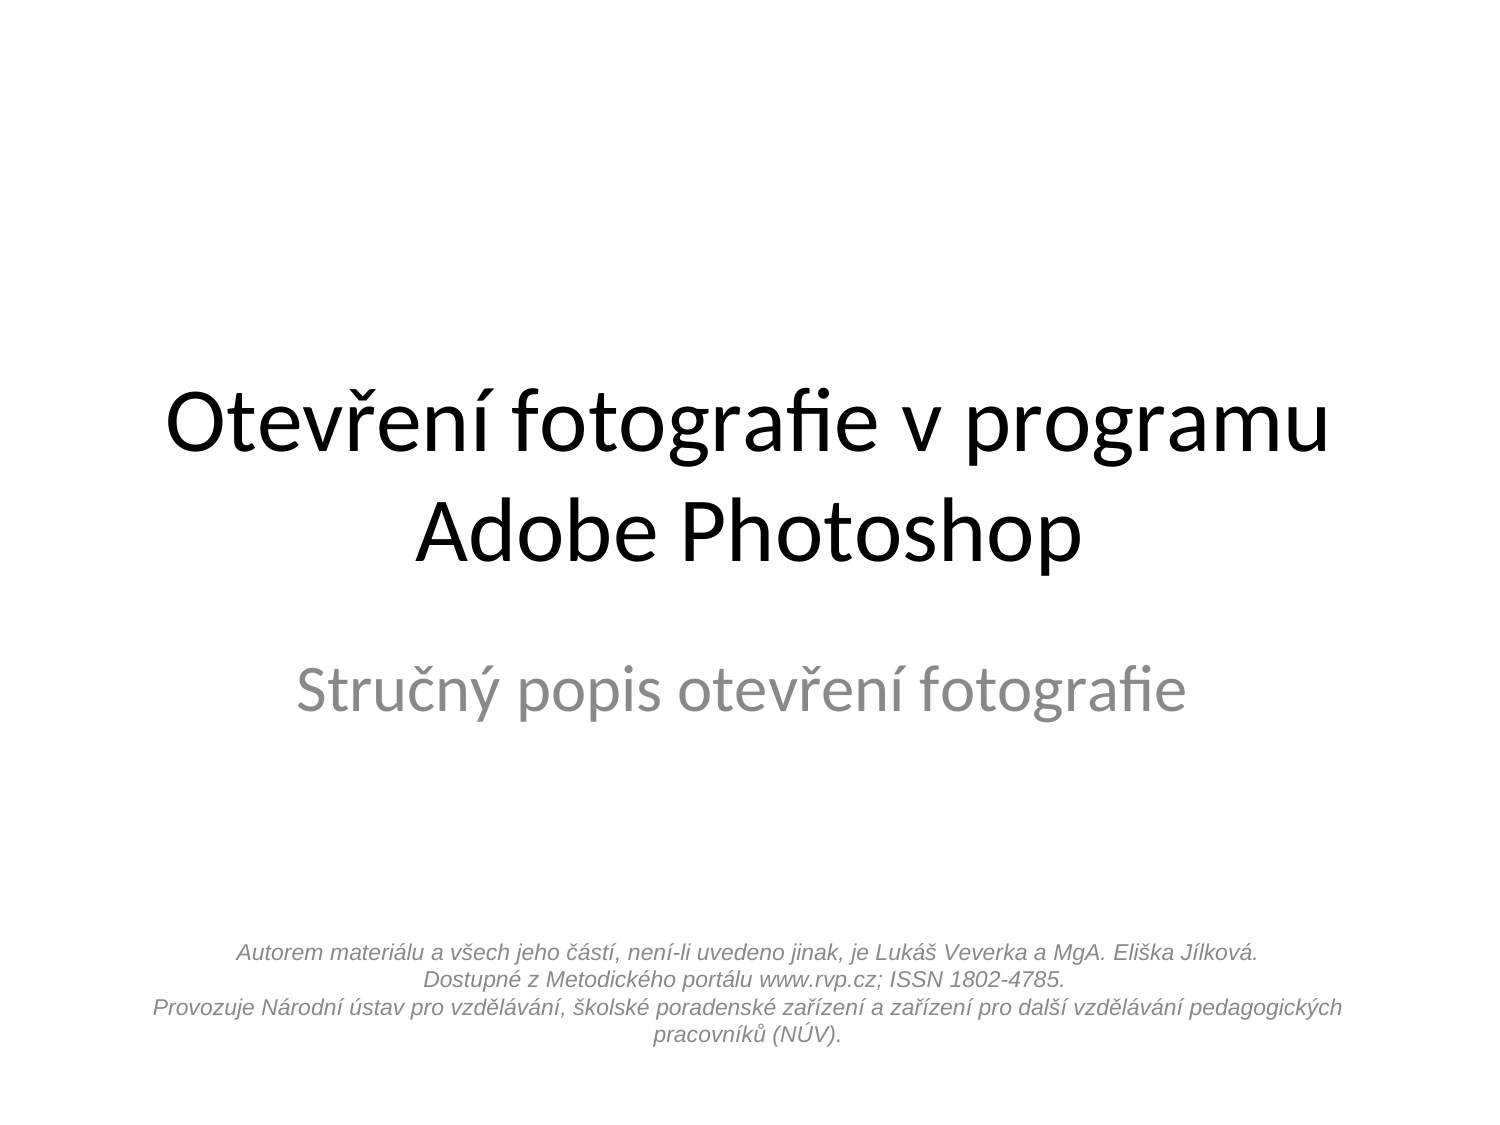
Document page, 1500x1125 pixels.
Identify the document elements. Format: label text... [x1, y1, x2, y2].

title Otevření fotografie v programu Adobe Photoshop [112, 349, 1388, 591]
text_box Autorem materiálu a všech jeho částí, není-li uvedeno jinak, je Lukáš Veverka a MgA. Eliška Jílková. Dostupné z Metodického portálu www.rvp.cz; ISSN 1802-4785. Provozuje Národní ústav pro vzdělávání, školské poradenské zařízení a zařízení pro další vzdělávání pedagogických pracovníků (NÚV). [133, 976, 1363, 1036]
text_box Stručný popis otevření fotografie [225, 637, 1276, 926]
